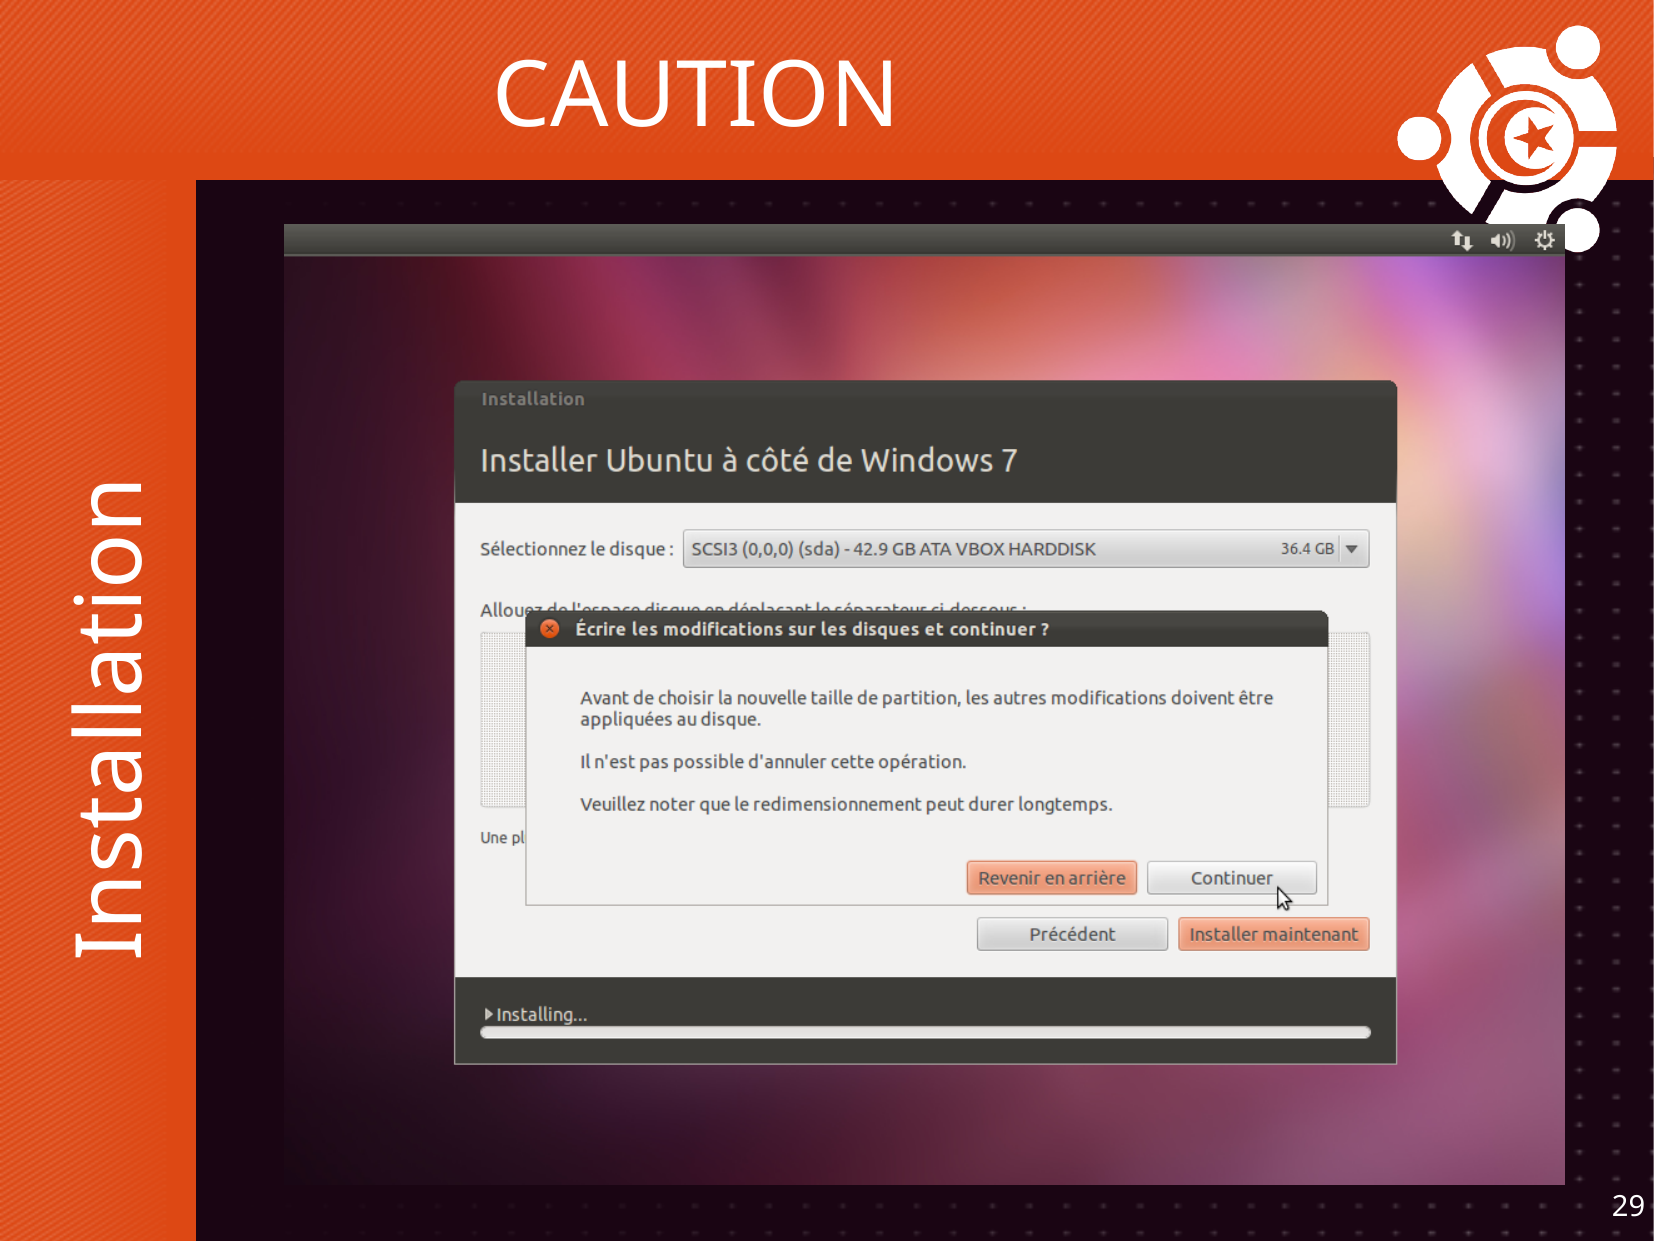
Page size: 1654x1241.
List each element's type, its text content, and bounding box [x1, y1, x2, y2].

picture [0, 0, 1654, 1241]
title Installation [17, 210, 196, 1229]
title CAUTION [0, 2, 1394, 181]
